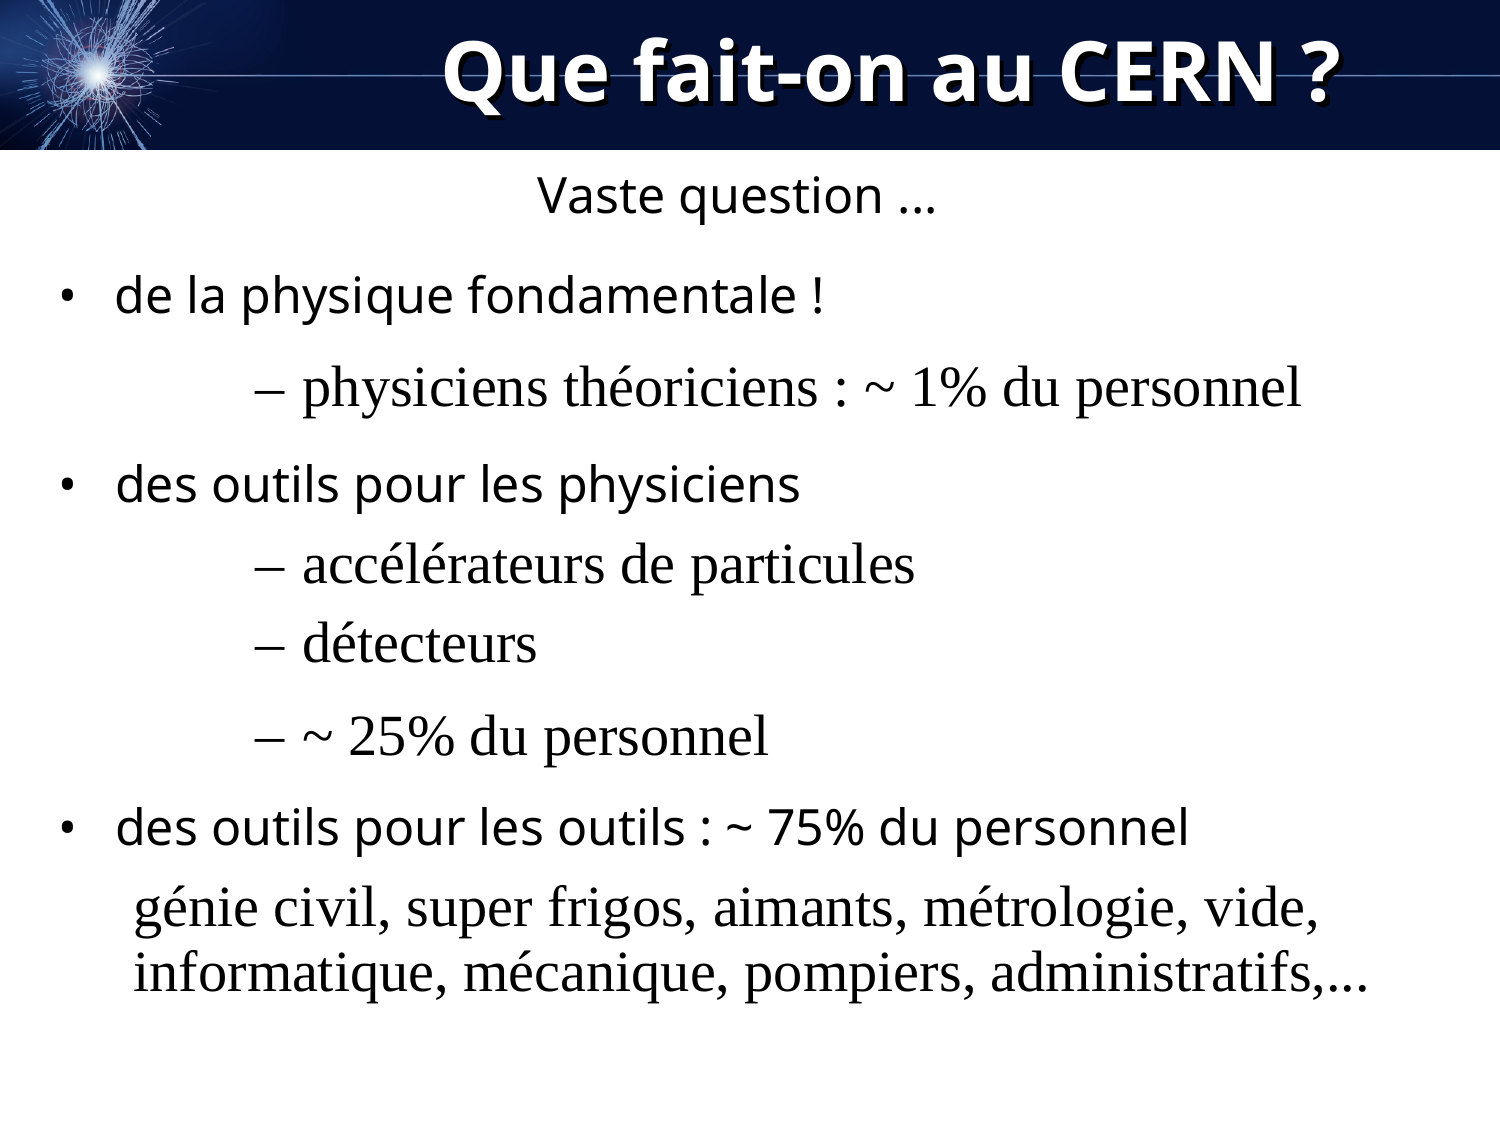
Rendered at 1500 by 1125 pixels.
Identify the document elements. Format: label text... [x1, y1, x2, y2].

list des outils pour les physiciens accélérateurs de particules détecteurs [44, 441, 1432, 688]
list ~ 25% du personnel [44, 695, 1432, 783]
list des outils pour les outils : ~ 75% du personnel génie civil, super frigos, aimants, métrologie, vide, informatique, mécanique, pompiers, administratifs,... [44, 783, 1495, 1034]
list de la physique fondamentale ! [44, 252, 1432, 343]
list physiciens théoriciens : ~ 1% du personnel [44, 346, 1432, 441]
list Vaste question ... [44, 152, 1432, 252]
title Que fait-on au CERN ? [425, 11, 1489, 128]
picture [0, 0, 1500, 150]
